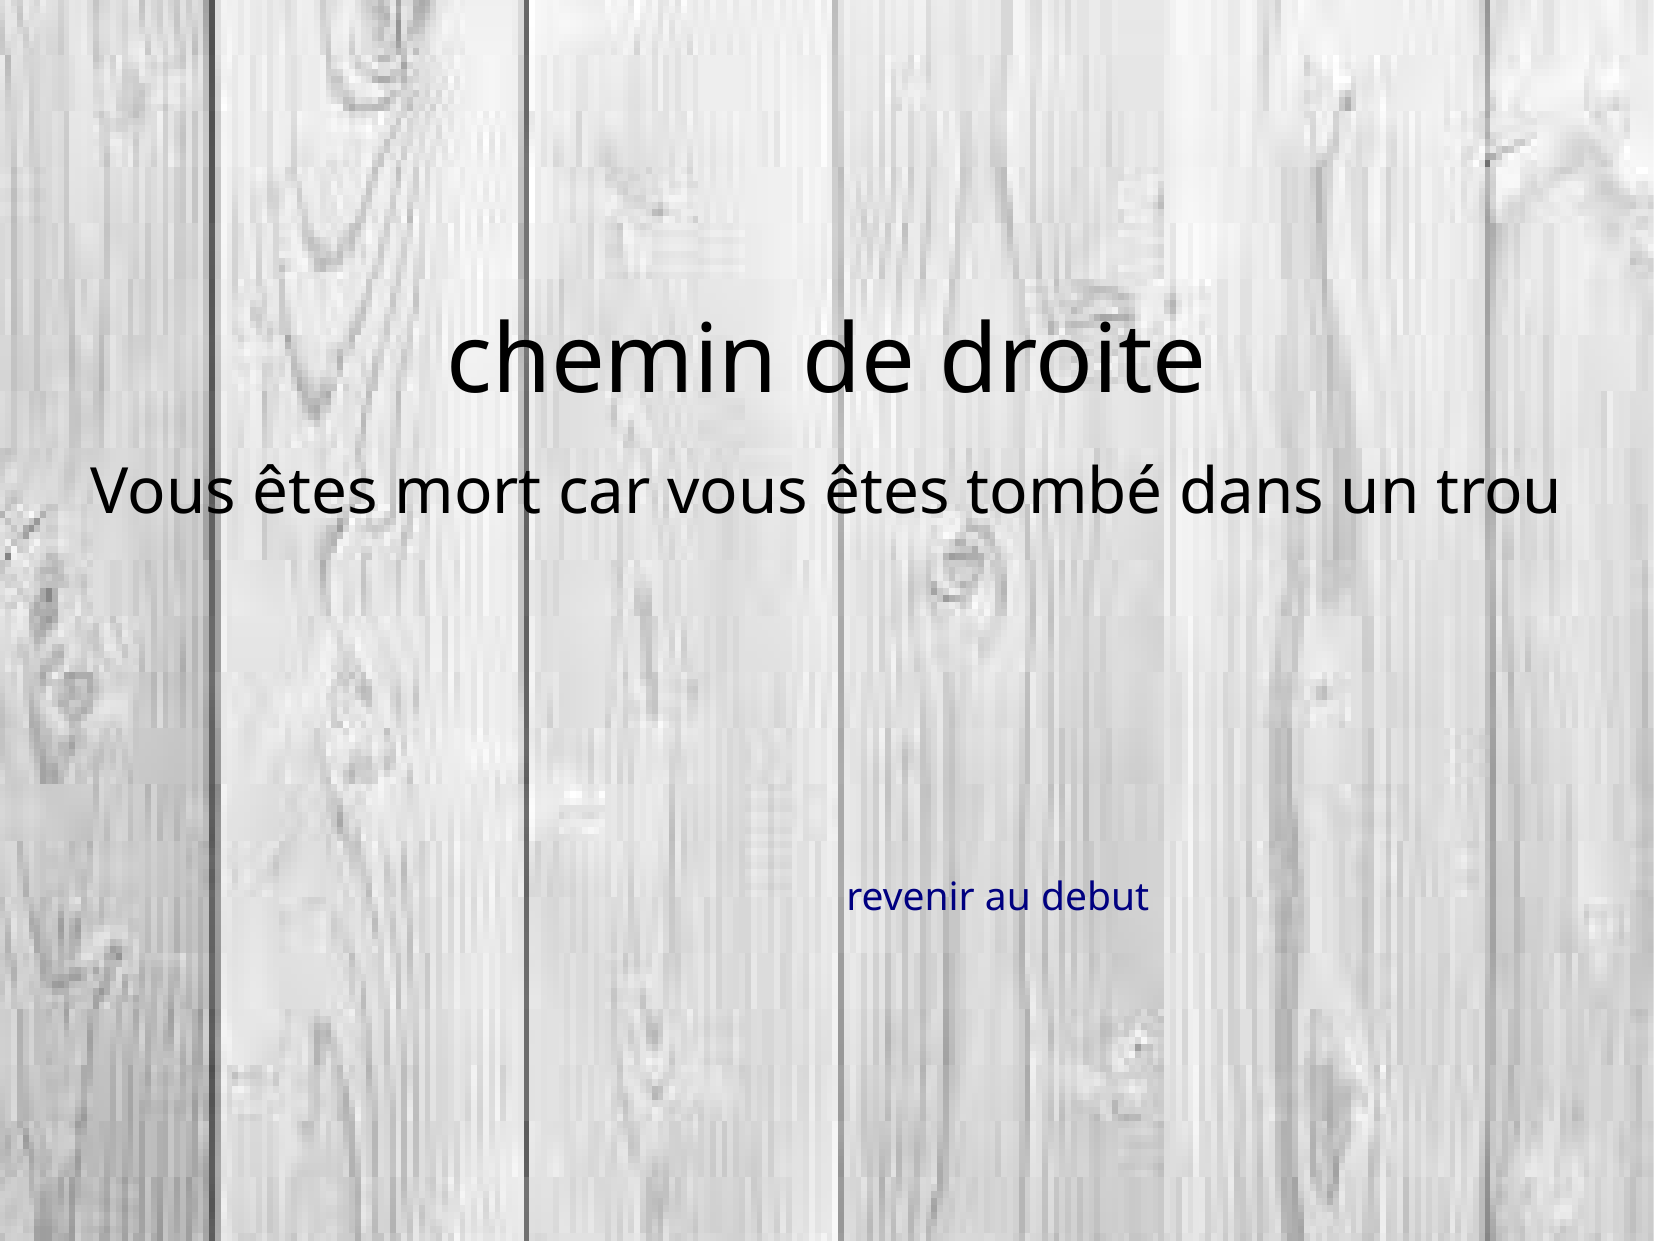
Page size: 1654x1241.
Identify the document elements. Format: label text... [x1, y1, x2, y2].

list chemin de droite Vous êtes mort car vous êtes tombé dans un trou revenir au debut [82, 290, 1571, 1010]
picture [0, 0, 1654, 1241]
